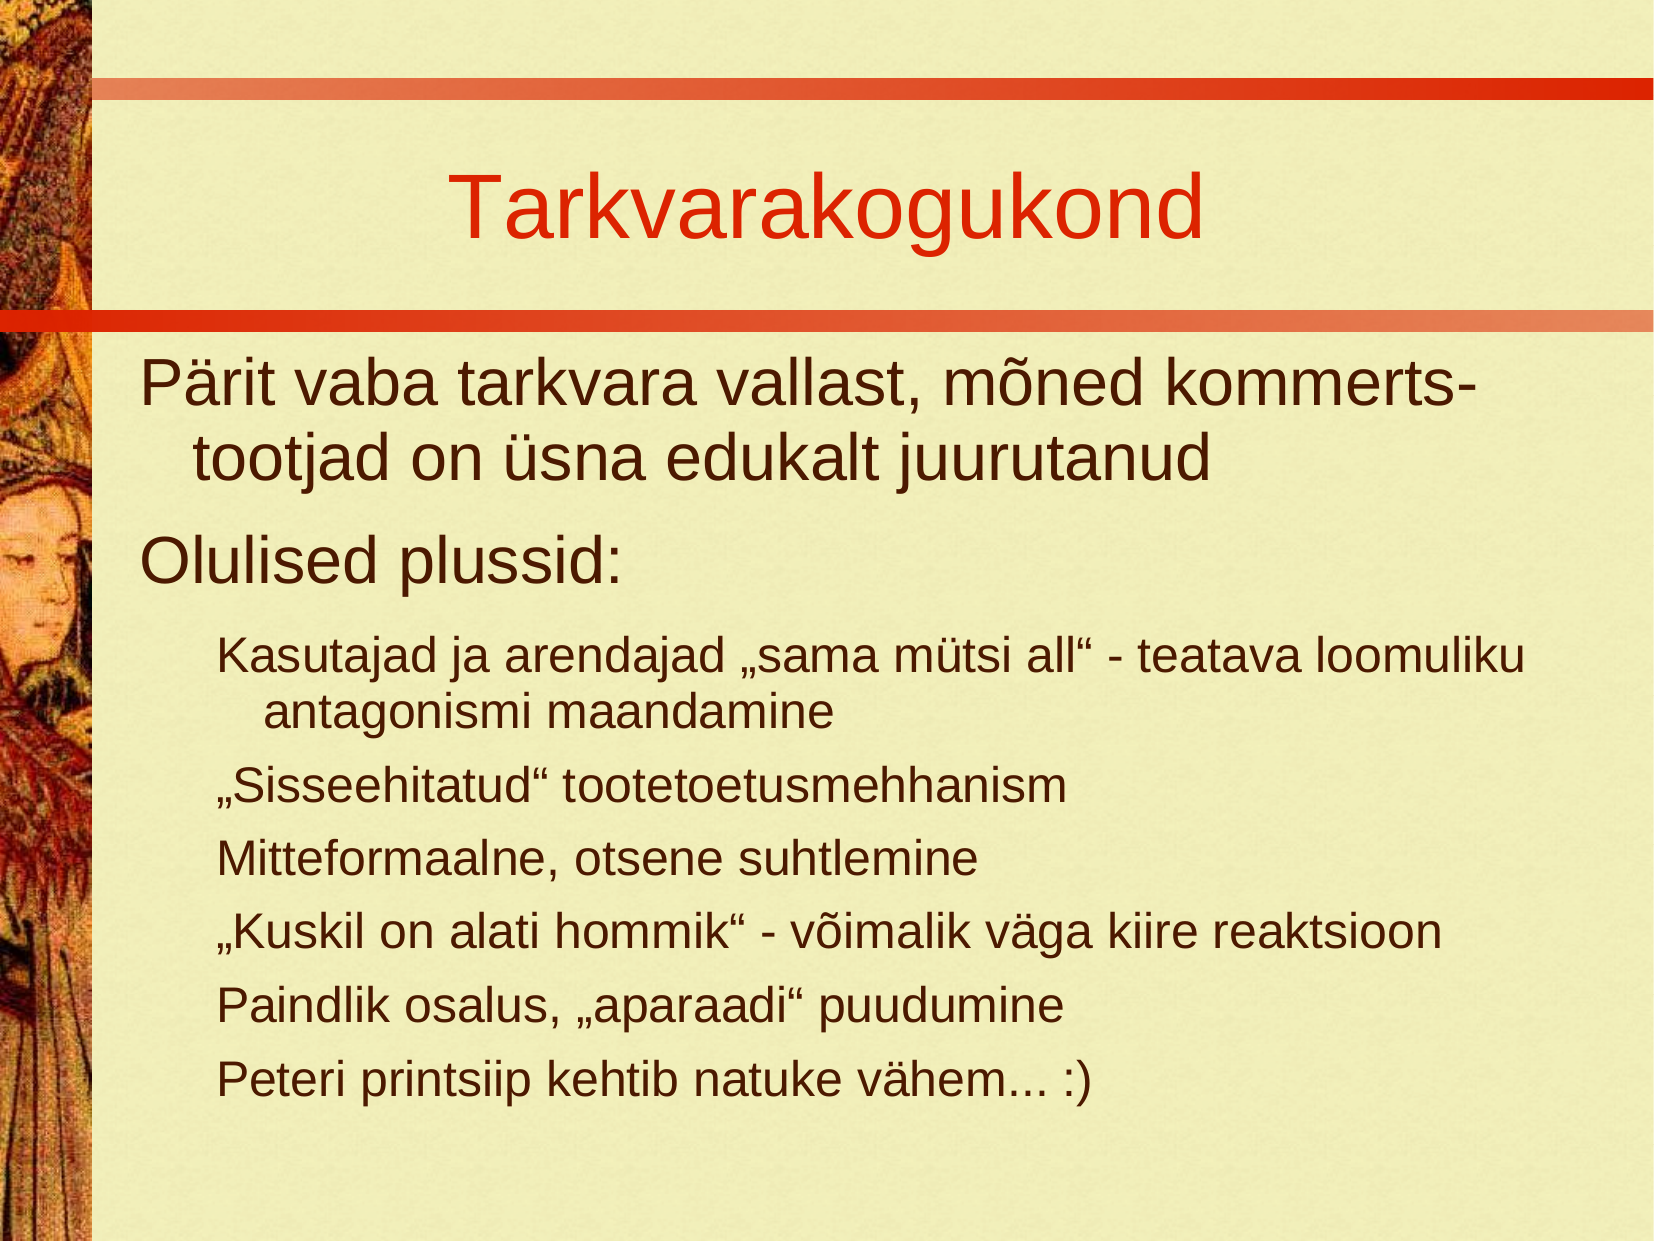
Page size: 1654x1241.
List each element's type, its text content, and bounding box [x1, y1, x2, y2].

picture [0, 332, 1654, 1241]
list Pärit vaba tarkvara vallast, mõned kommerts-tootjad on üsna edukalt juurutanud Olulised plussid: Kasutajad ja arendajad „sama mütsi all“ - teatava loomuliku antagonismi maandamine „Sisseehitatud“ tootetoetusmehhanism Mitteformaalne, otsene suhtlemine „Kuskil on alati hommik“ - võimalik väga kiire reaktsioon Paindlik osalus, „aparaadi“ puudumine Peteri printsiip kehtib natuke vähem... :) [121, 344, 1595, 1127]
picture [0, 0, 1654, 310]
title Tarkvarakogukond [121, 102, 1534, 311]
